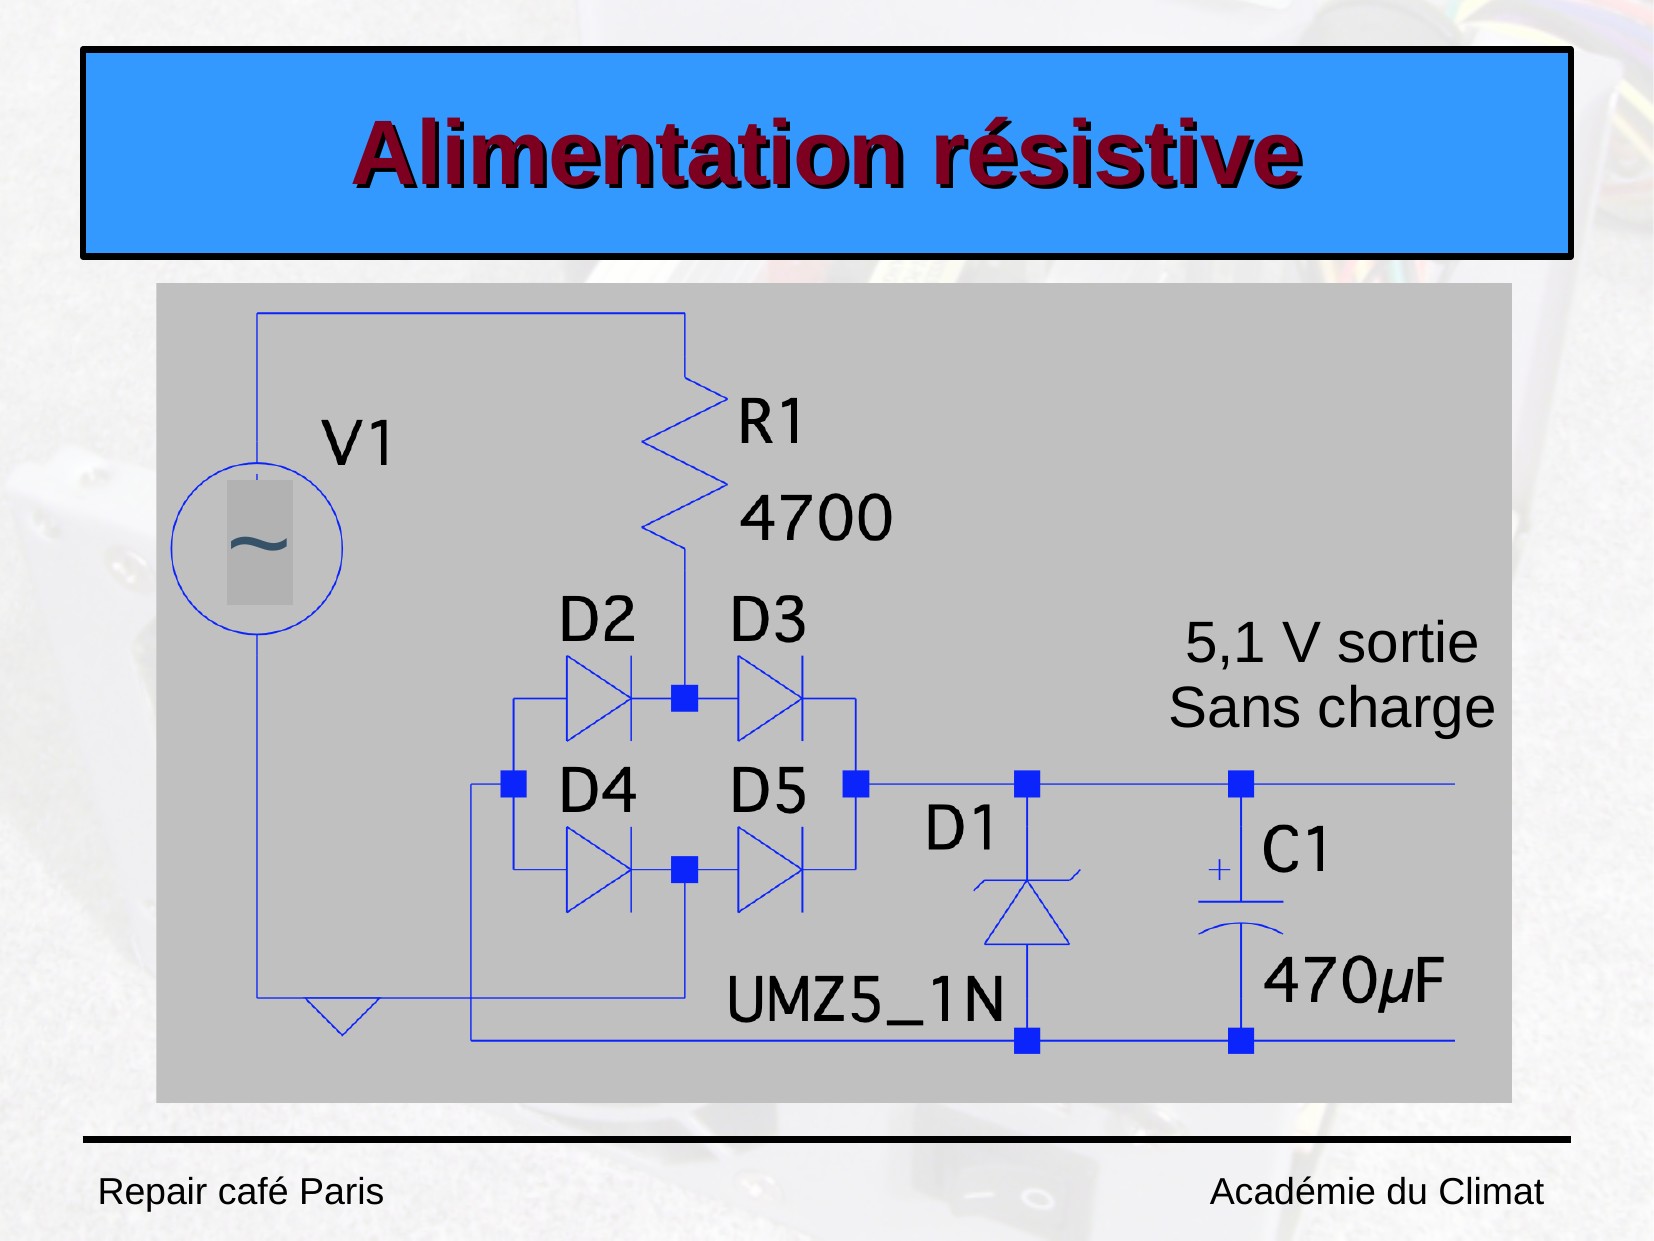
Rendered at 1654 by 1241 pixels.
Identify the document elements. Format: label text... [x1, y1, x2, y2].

text_box ~ [194, 472, 325, 613]
title Alimentation résistive [82, 49, 1571, 257]
picture [0, 0, 1654, 1241]
text_box 5,1 V sortie Sans charge [1154, 602, 1512, 748]
text_box Repair café Paris Académie du Climat [82, 1163, 1571, 1220]
